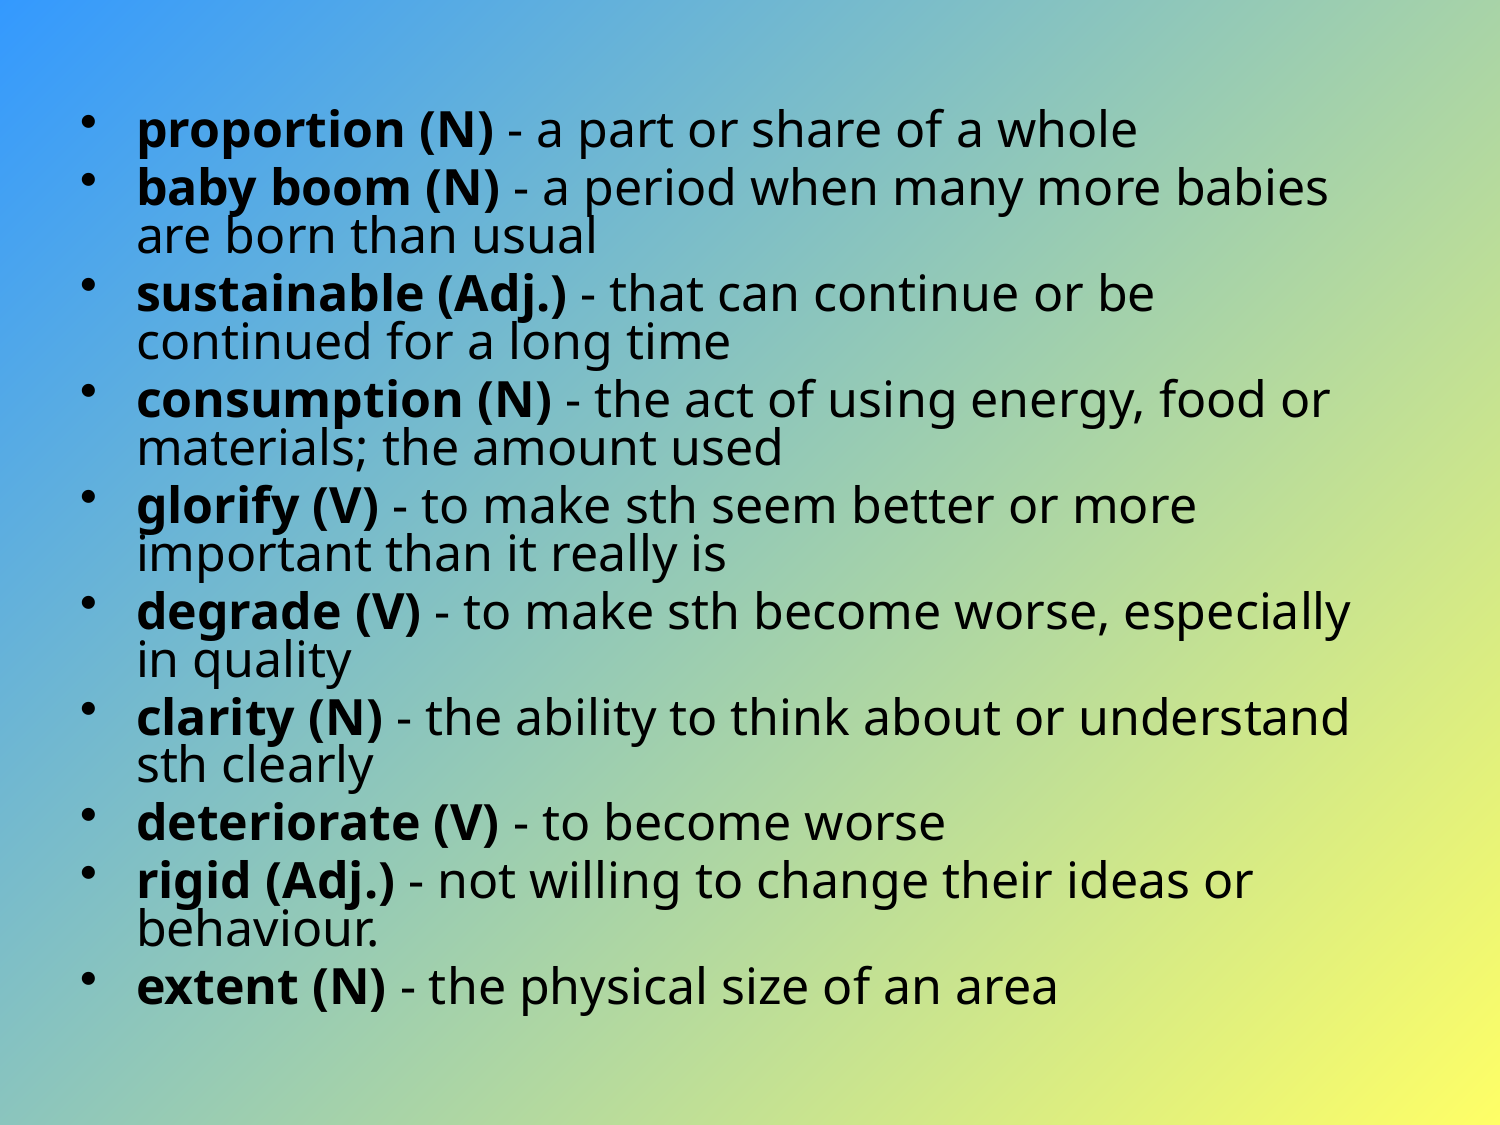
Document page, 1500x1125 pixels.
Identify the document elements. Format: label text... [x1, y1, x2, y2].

list proportion (N) - a part or share of a whole baby boom (N) - a period when many more babies are born than usual sustainable (Adj.) - that can continue or be continued for a long time consumption (N) - the act of using energy, food or materials; the amount used glorify (V) - to make sth seem better or more important than it really is degrade (V) - to make sth become worse, especially in quality clarity (N) - the ability to think about or understand sth clearly deteriorate (V) - to become worse rigid (Adj.) - not willing to change their ideas or behaviour. extent (N) - the physical size of an area [64, 101, 1415, 1017]
